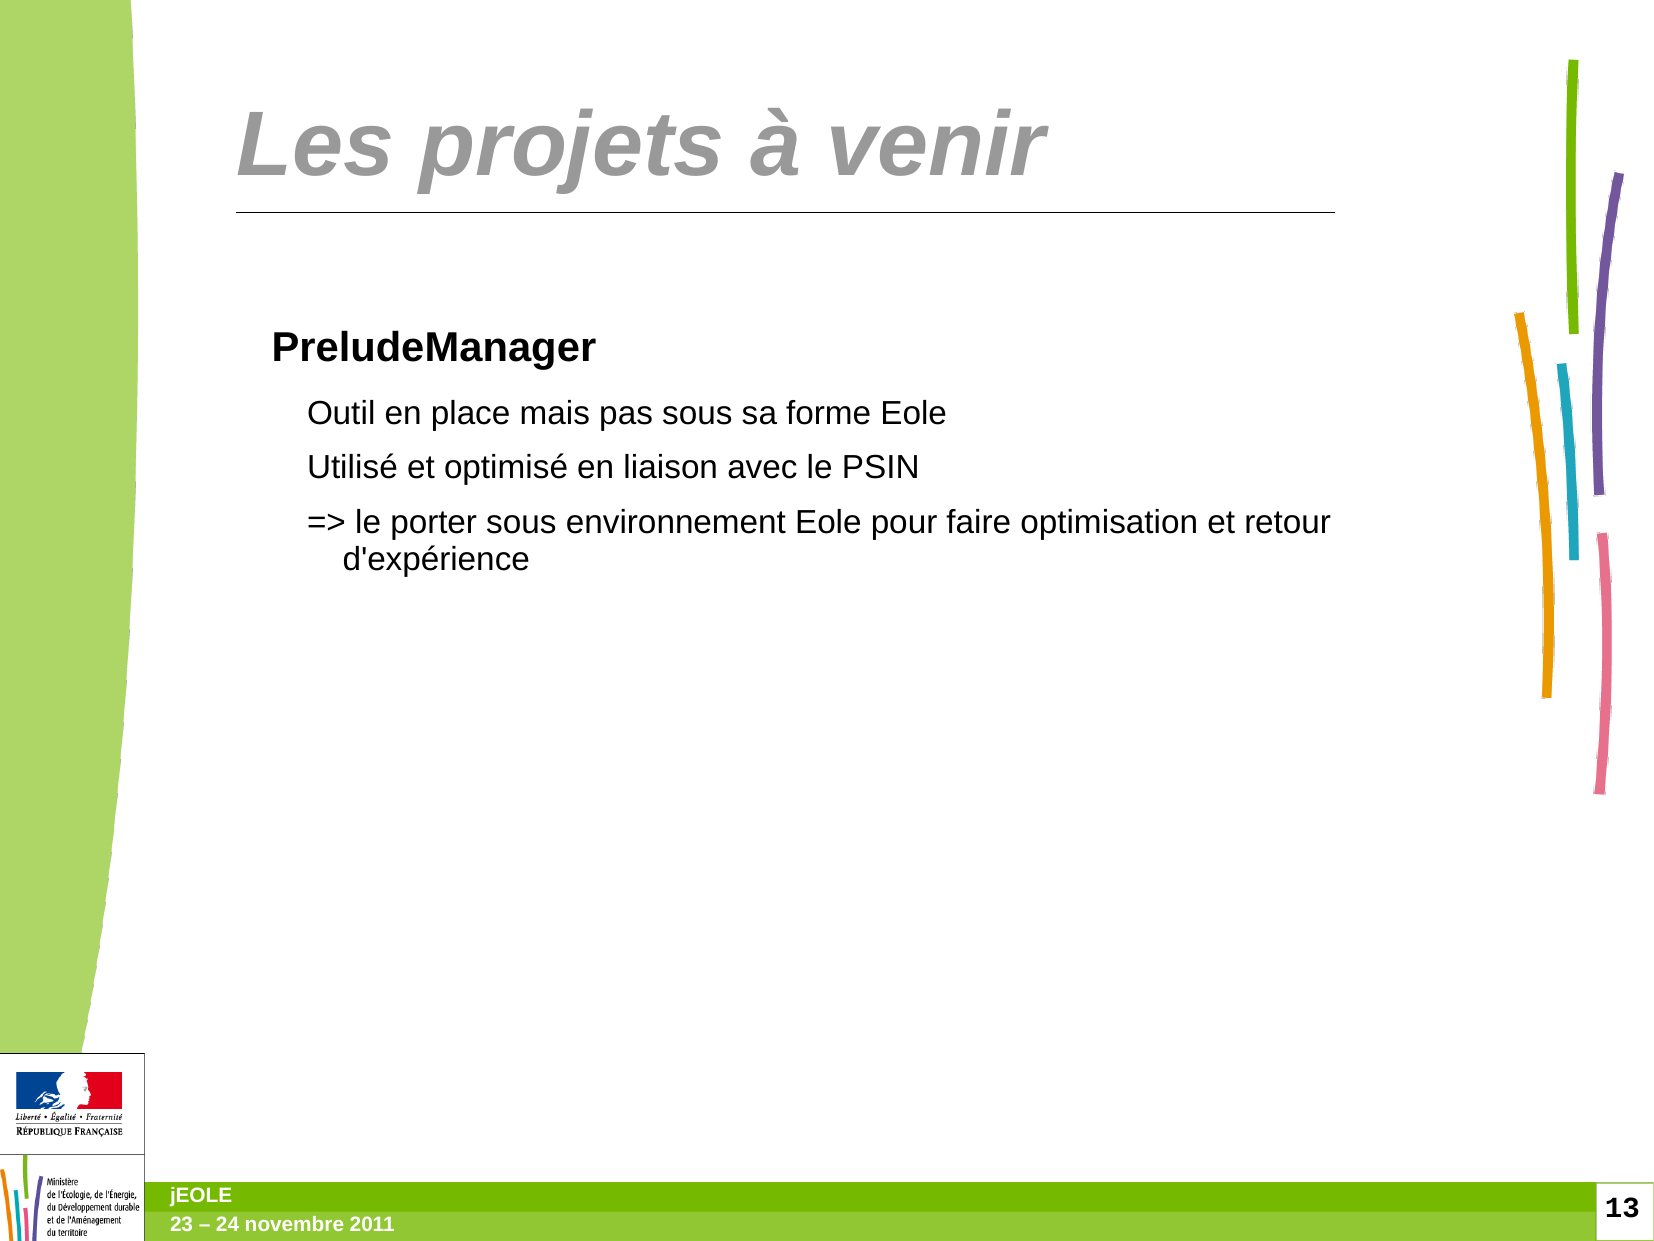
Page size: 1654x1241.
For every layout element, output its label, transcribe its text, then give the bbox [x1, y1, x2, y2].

list PreludeManager Outil en place mais pas sous sa forme Eole Utilisé et optimisé en liaison avec le PSIN => le porter sous environnement Eole pour faire optimisation et retour d'expérience [236, 253, 1506, 1022]
title Les projets à venir [236, 69, 1536, 218]
picture [0, 0, 1654, 1241]
